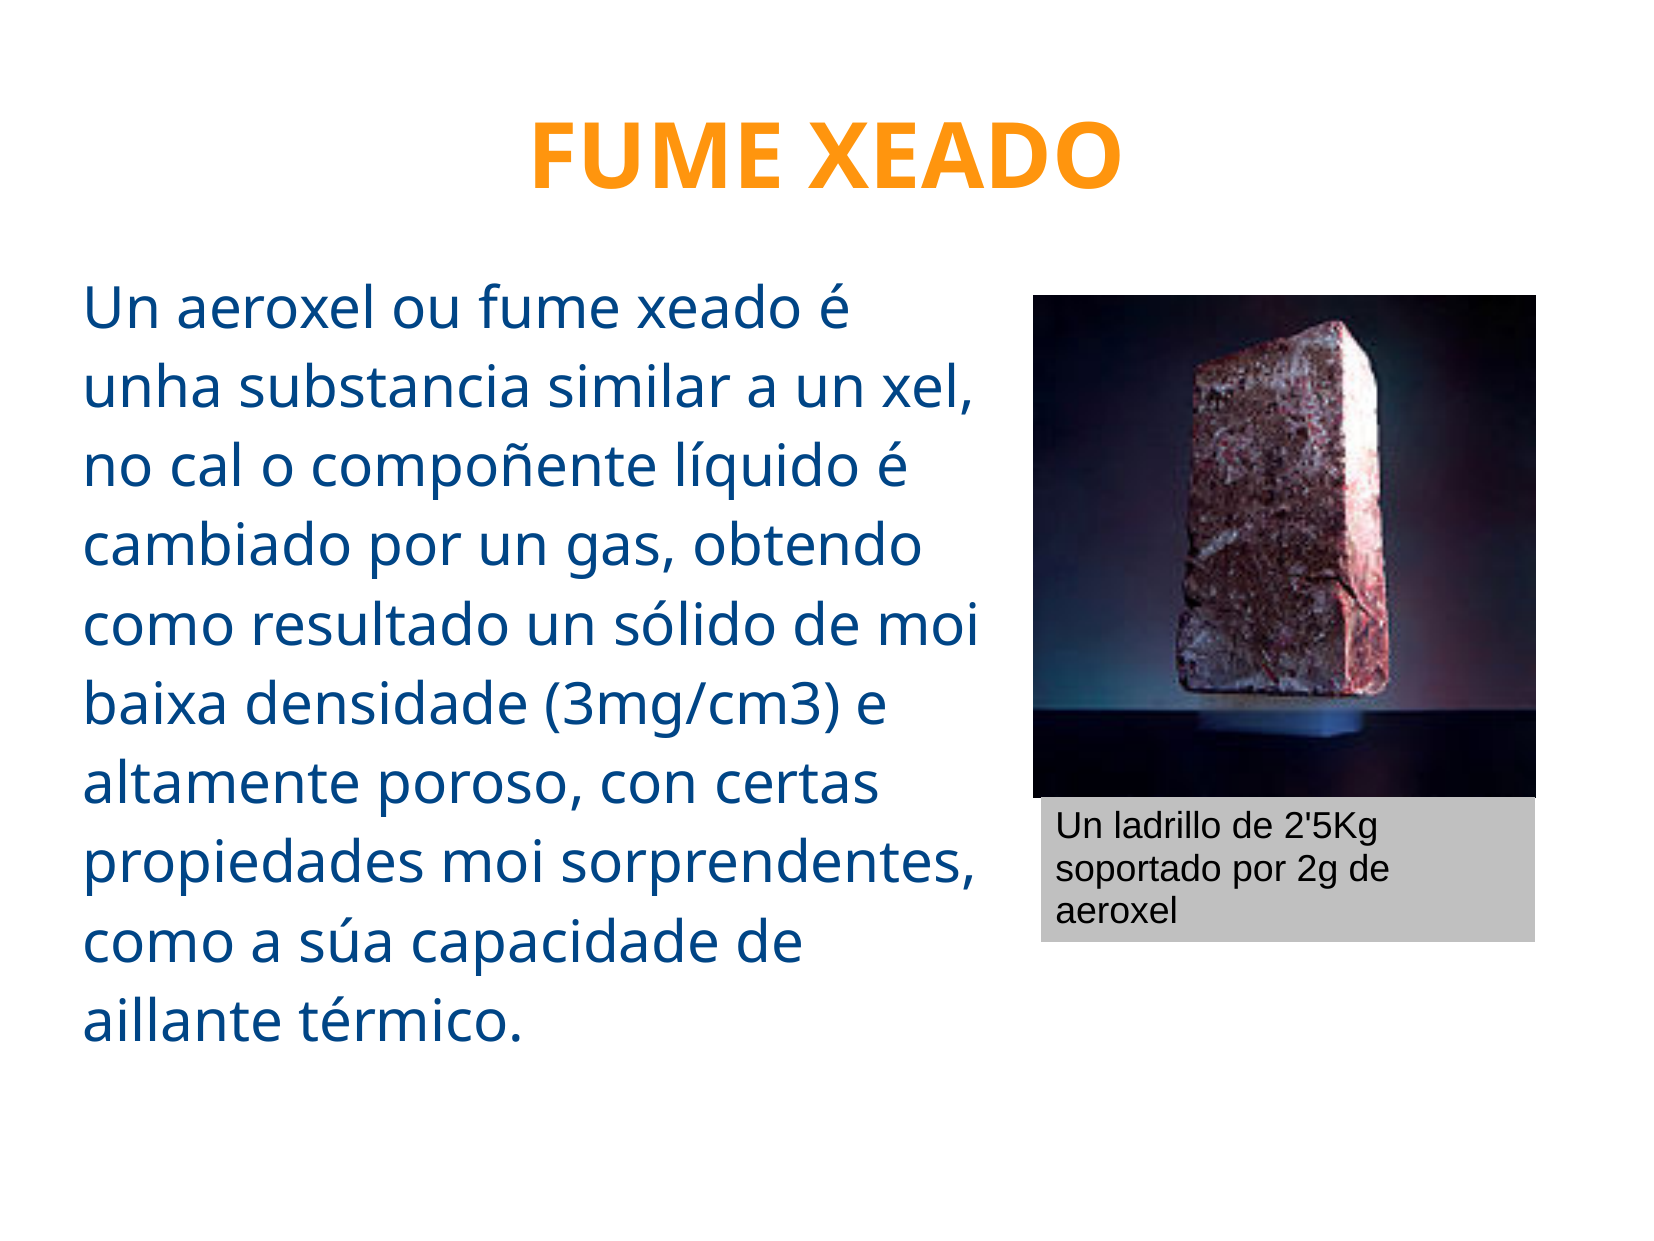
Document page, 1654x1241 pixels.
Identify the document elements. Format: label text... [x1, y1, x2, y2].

table_header Un ladrillo de 2'5Kg soportado por 2g de aeroxel [1041, 797, 1535, 942]
picture [1033, 295, 1536, 798]
subtitle Un aeroxel ou fume xeado é unha substancia similar a un xel, no cal o compoñente líquido é cambiado por un gas, obtendo como resultado un sólido de moi baixa densidade (3mg/cm3) e altamente poroso, con certas propiedades moi sorprendentes, como a súa capacidade de aillante térmico. [82, 295, 1004, 1104]
title FUME XEADO [82, 56, 1571, 250]
